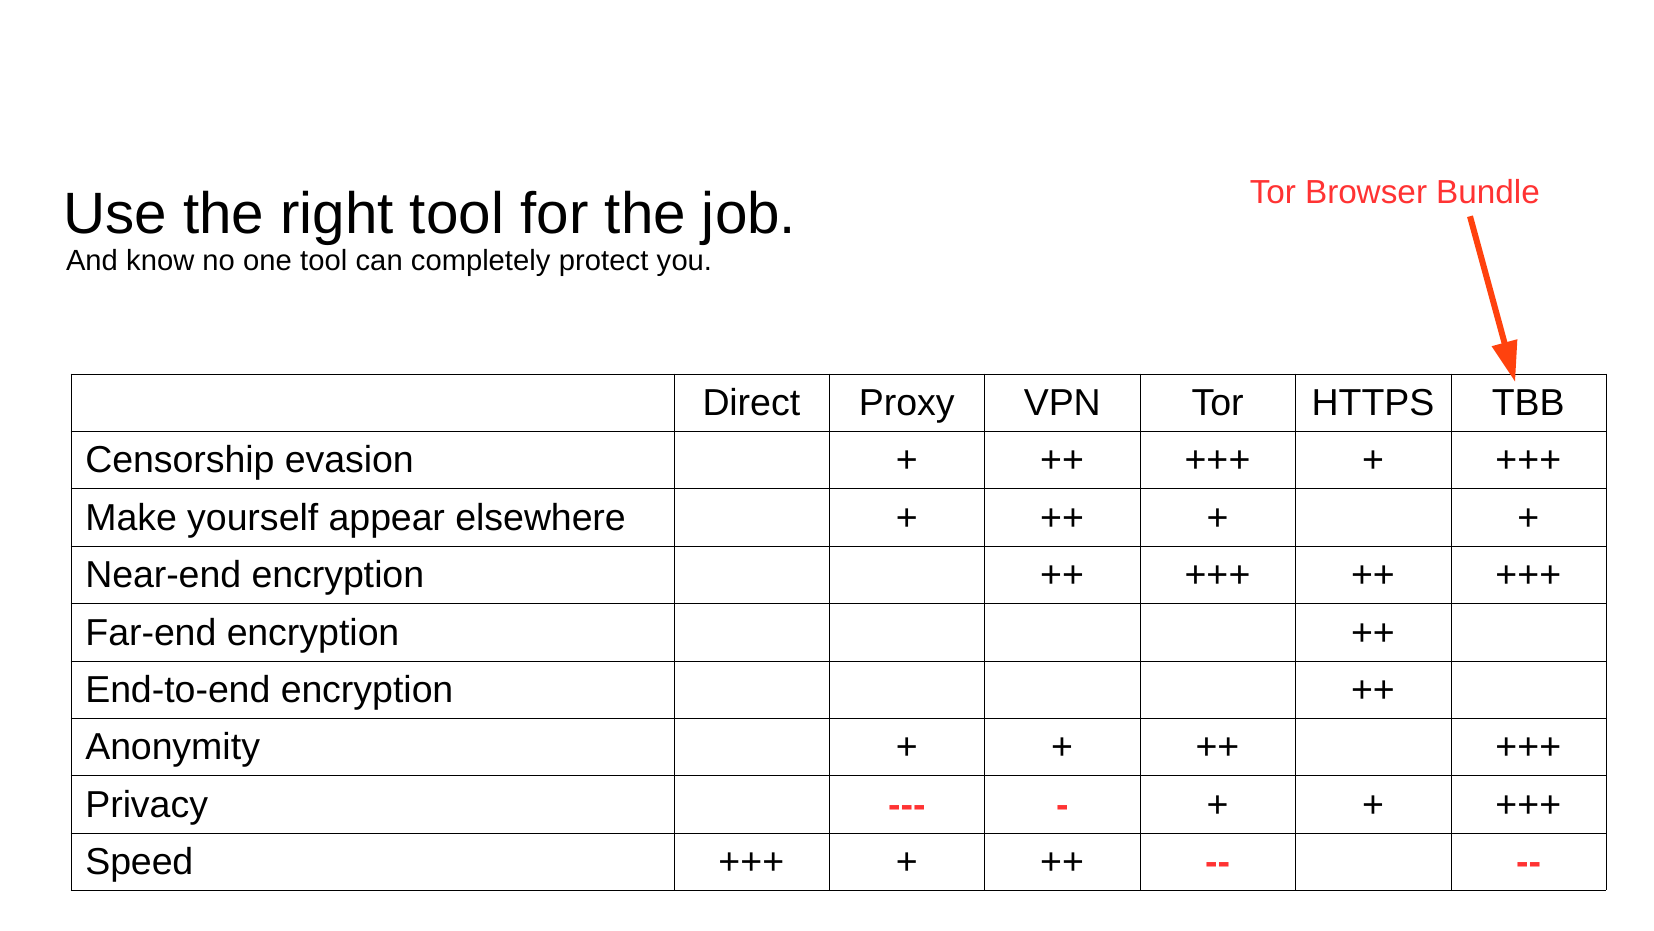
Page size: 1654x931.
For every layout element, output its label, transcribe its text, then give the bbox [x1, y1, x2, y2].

table_cell [675, 489, 829, 546]
table_cell + [985, 719, 1140, 775]
table_cell --- [830, 776, 984, 833]
table_cell ++ [1296, 662, 1451, 718]
table_header Proxy [830, 375, 984, 431]
table_cell [675, 662, 829, 718]
table_cell + [830, 489, 984, 546]
table_cell ++ [985, 432, 1140, 488]
table_cell Privacy [72, 776, 674, 833]
text_box And know no one tool can completely protect you. [51, 236, 892, 317]
table_cell Make yourself appear elsewhere [72, 489, 674, 546]
table_cell + [830, 432, 984, 488]
table_cell -- [1452, 834, 1606, 890]
table_cell + [1296, 432, 1451, 488]
table_cell [1296, 719, 1451, 775]
table_cell + [1141, 489, 1295, 546]
table_cell + [830, 834, 984, 890]
table_cell +++ [1452, 719, 1606, 775]
table_cell [675, 604, 829, 661]
table_cell [1296, 834, 1451, 890]
table_cell +++ [1141, 432, 1295, 488]
table_cell +++ [1452, 547, 1606, 603]
table_cell Near-end encryption [72, 547, 674, 603]
table_cell +++ [675, 834, 829, 890]
table_cell [985, 604, 1140, 661]
table_cell [675, 719, 829, 775]
table_cell ++ [1296, 604, 1451, 661]
table_cell +++ [1452, 776, 1606, 833]
table_cell [985, 662, 1140, 718]
table_cell ++ [985, 489, 1140, 546]
table_cell End-to-end encryption [72, 662, 674, 718]
table_cell [675, 547, 829, 603]
table_cell -- [1141, 834, 1295, 890]
table_cell + [830, 719, 984, 775]
table_cell +++ [1141, 547, 1295, 603]
table_cell Speed [72, 834, 674, 890]
table_cell ++ [985, 834, 1140, 890]
table_cell [1452, 604, 1606, 661]
table_cell Far-end encryption [72, 604, 674, 661]
table_cell ++ [1296, 547, 1451, 603]
table_header VPN [985, 375, 1140, 431]
table_cell [675, 432, 829, 488]
table_cell [1452, 662, 1606, 718]
title Tor Browser Bundle [1200, 161, 1591, 222]
table_cell + [1141, 776, 1295, 833]
table_header TBB [1452, 375, 1606, 431]
table_cell + [1452, 489, 1606, 546]
table_header Tor [1141, 375, 1295, 431]
table_cell [830, 604, 984, 661]
table_cell [1141, 662, 1295, 718]
table_cell + [1296, 776, 1451, 833]
table_cell [1141, 604, 1295, 661]
table_cell Anonymity [72, 719, 674, 775]
table_cell ++ [985, 547, 1140, 603]
table_cell - [985, 776, 1140, 833]
table_cell ++ [1141, 719, 1295, 775]
table_header Direct [675, 375, 829, 431]
table_cell [675, 776, 829, 833]
table_cell Censorship evasion [72, 432, 674, 488]
title Use the right tool for the job. [63, 118, 1354, 308]
table_cell +++ [1452, 432, 1606, 488]
table_cell [830, 662, 984, 718]
table_header [72, 375, 674, 431]
table_cell [830, 547, 984, 603]
table_header HTTPS [1296, 375, 1451, 431]
table_cell [1296, 489, 1451, 546]
